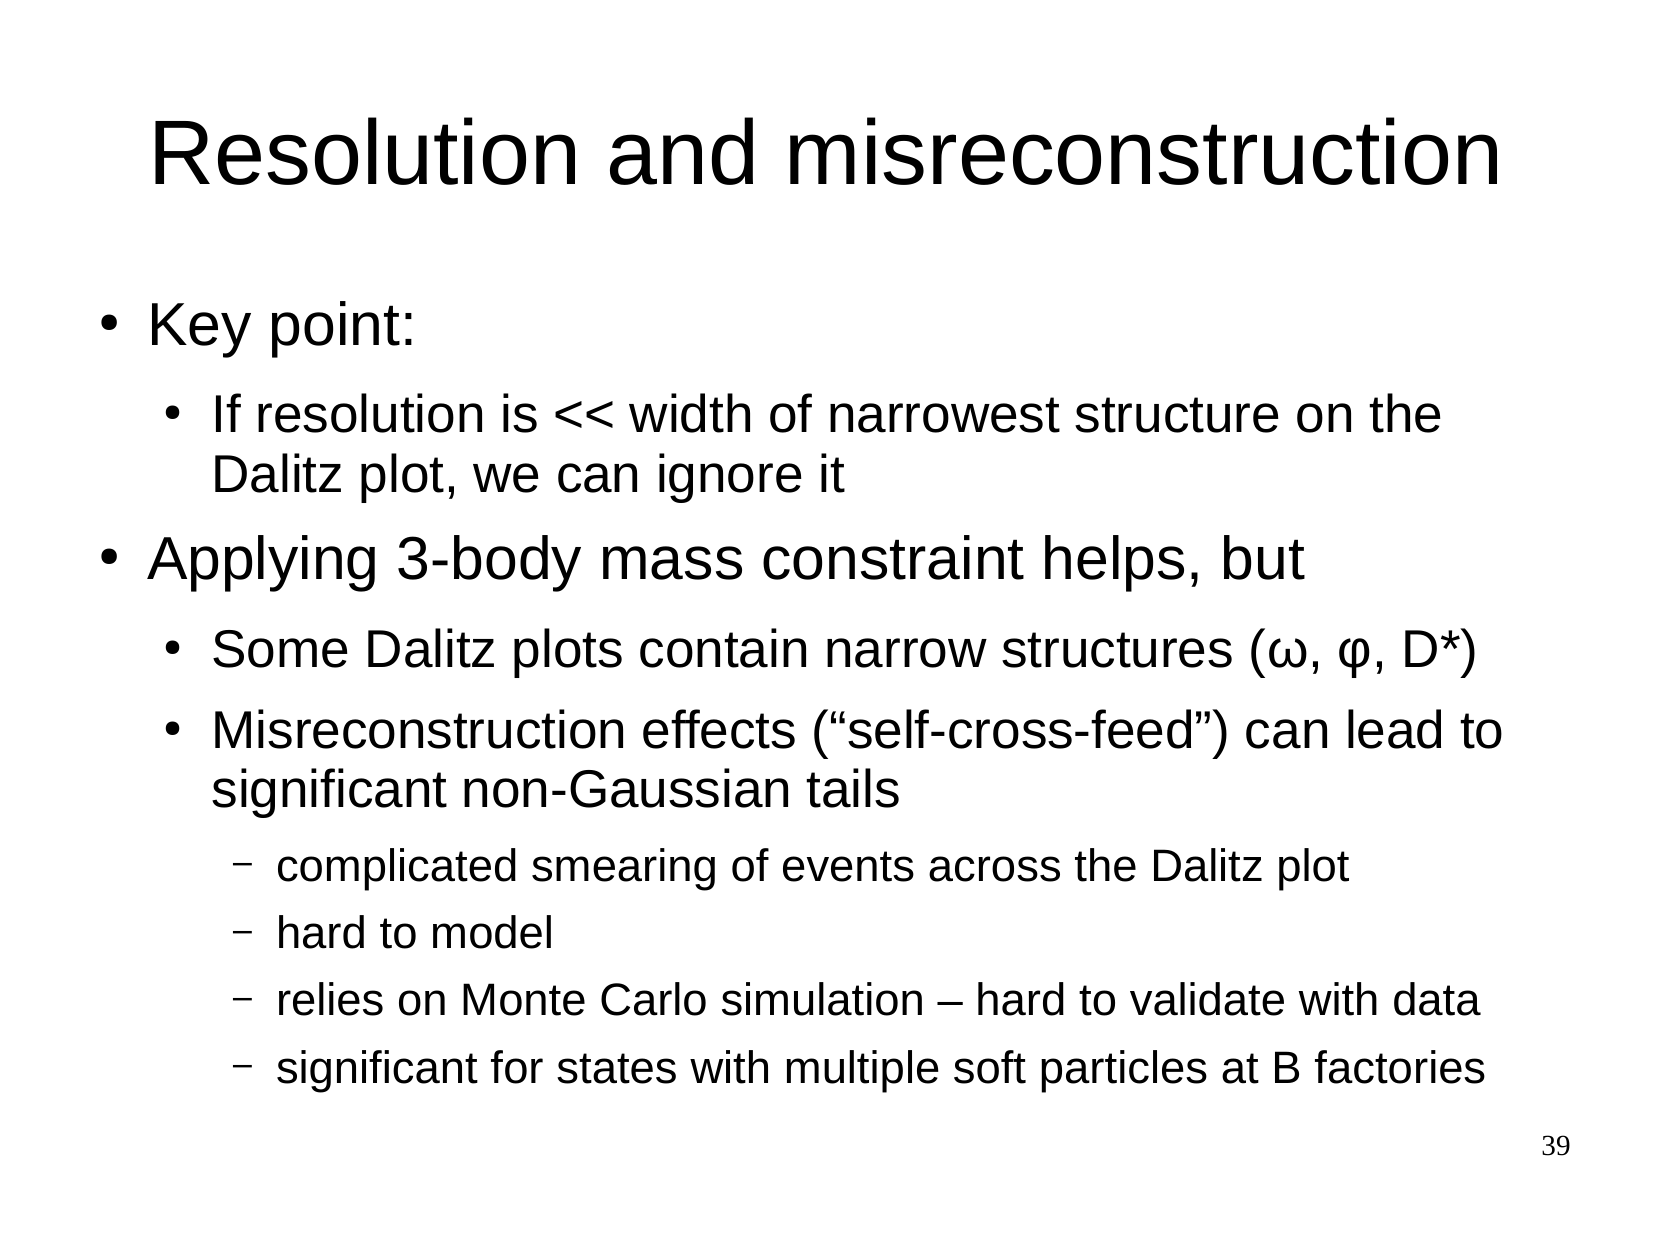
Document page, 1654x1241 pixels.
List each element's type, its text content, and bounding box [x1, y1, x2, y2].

title Resolution and misreconstruction [82, 56, 1571, 250]
list Key point: If resolution is << width of narrowest structure on the Dalitz plot, we can ignore it Applying 3-body mass constraint helps, but Some Dalitz plots contain narrow structures (ω, φ, D*) Misreconstruction effects (“self-cross-feed”) can lead to significant non-Gaussian tails complicated smearing of events across the Dalitz plot hard to model relies on Monte Carlo simulation – hard to validate with data significant for states with multiple soft particles at B factories [82, 290, 1571, 1109]
